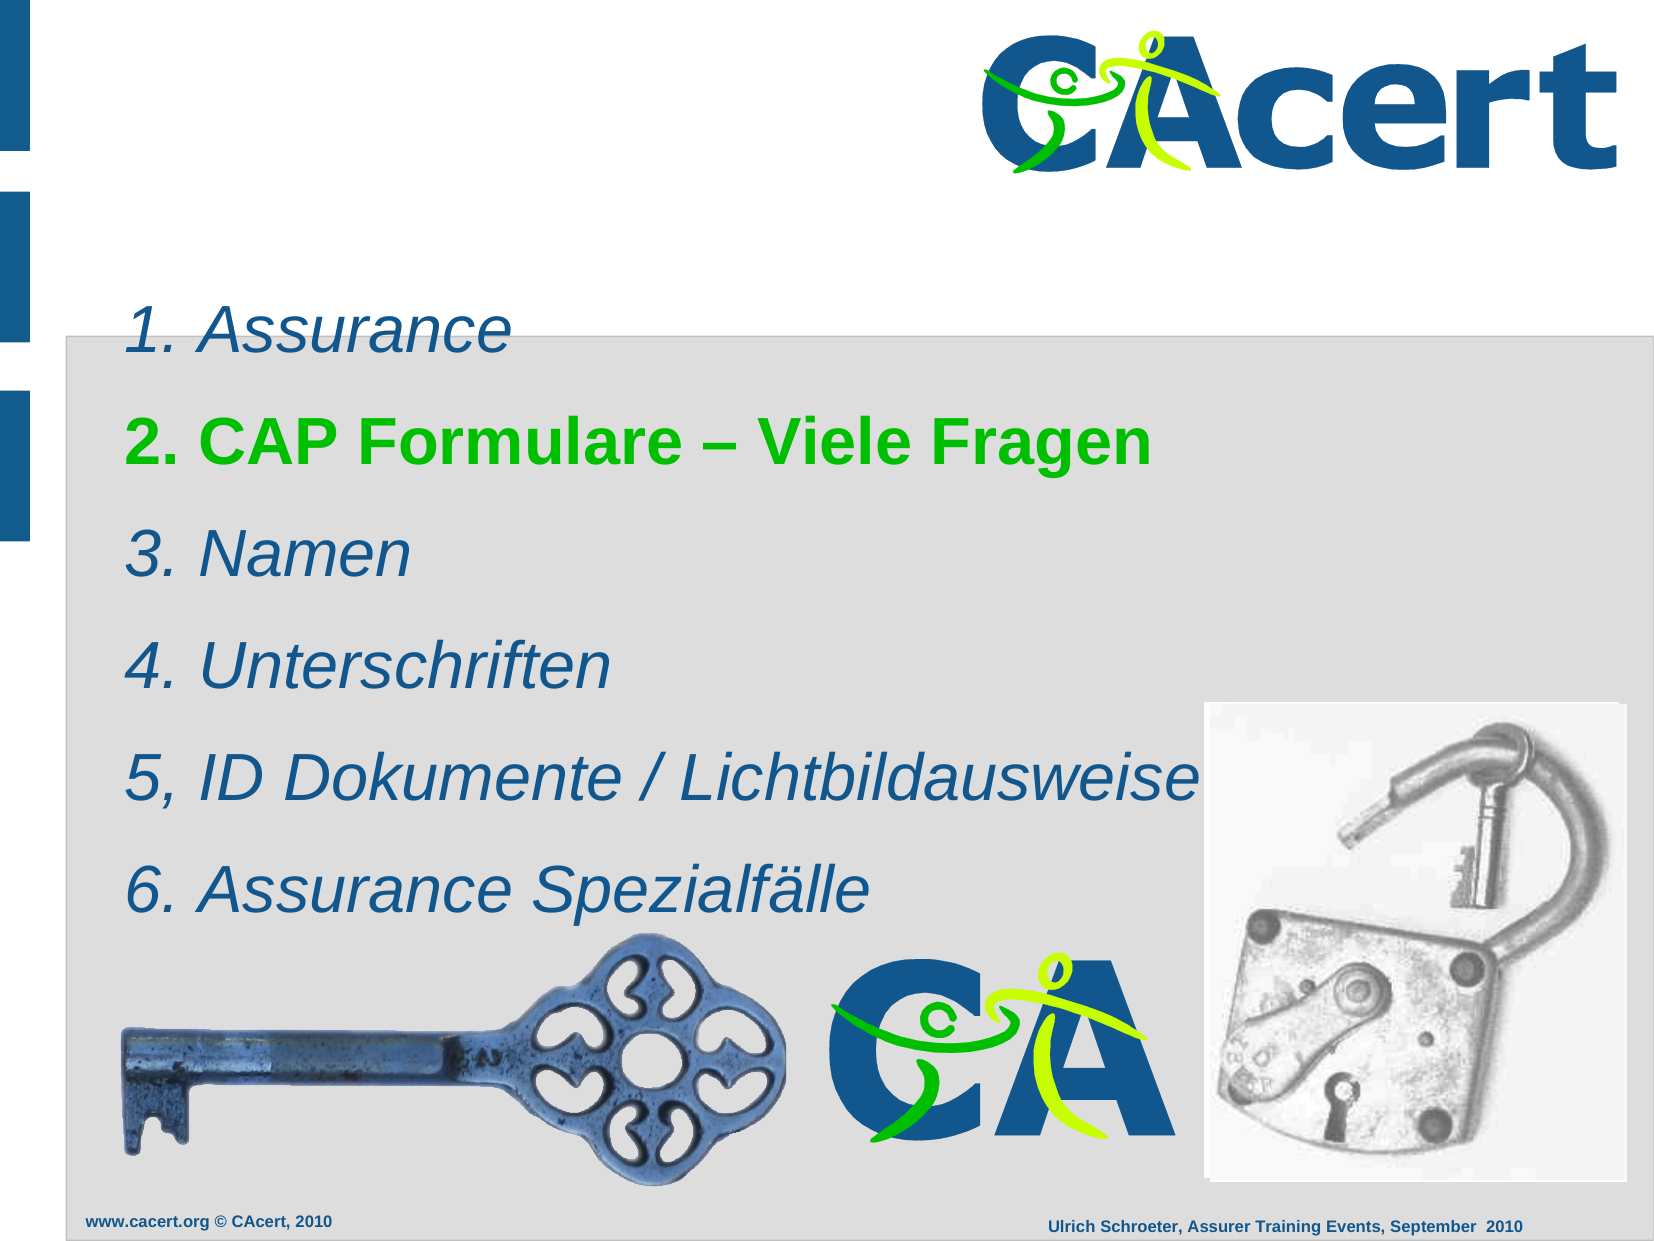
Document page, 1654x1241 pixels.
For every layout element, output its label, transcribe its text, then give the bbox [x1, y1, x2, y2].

picture [826, 950, 1177, 1145]
title 1. Assurance 2. CAP Formulare – Viele Fragen 3. Namen 4. Unterschriften 5, ID Dokumente / Lichtbildausweise 6. Assurance Spezialfälle [124, 236, 1536, 946]
picture [106, 915, 800, 1203]
picture [1204, 702, 1627, 1182]
